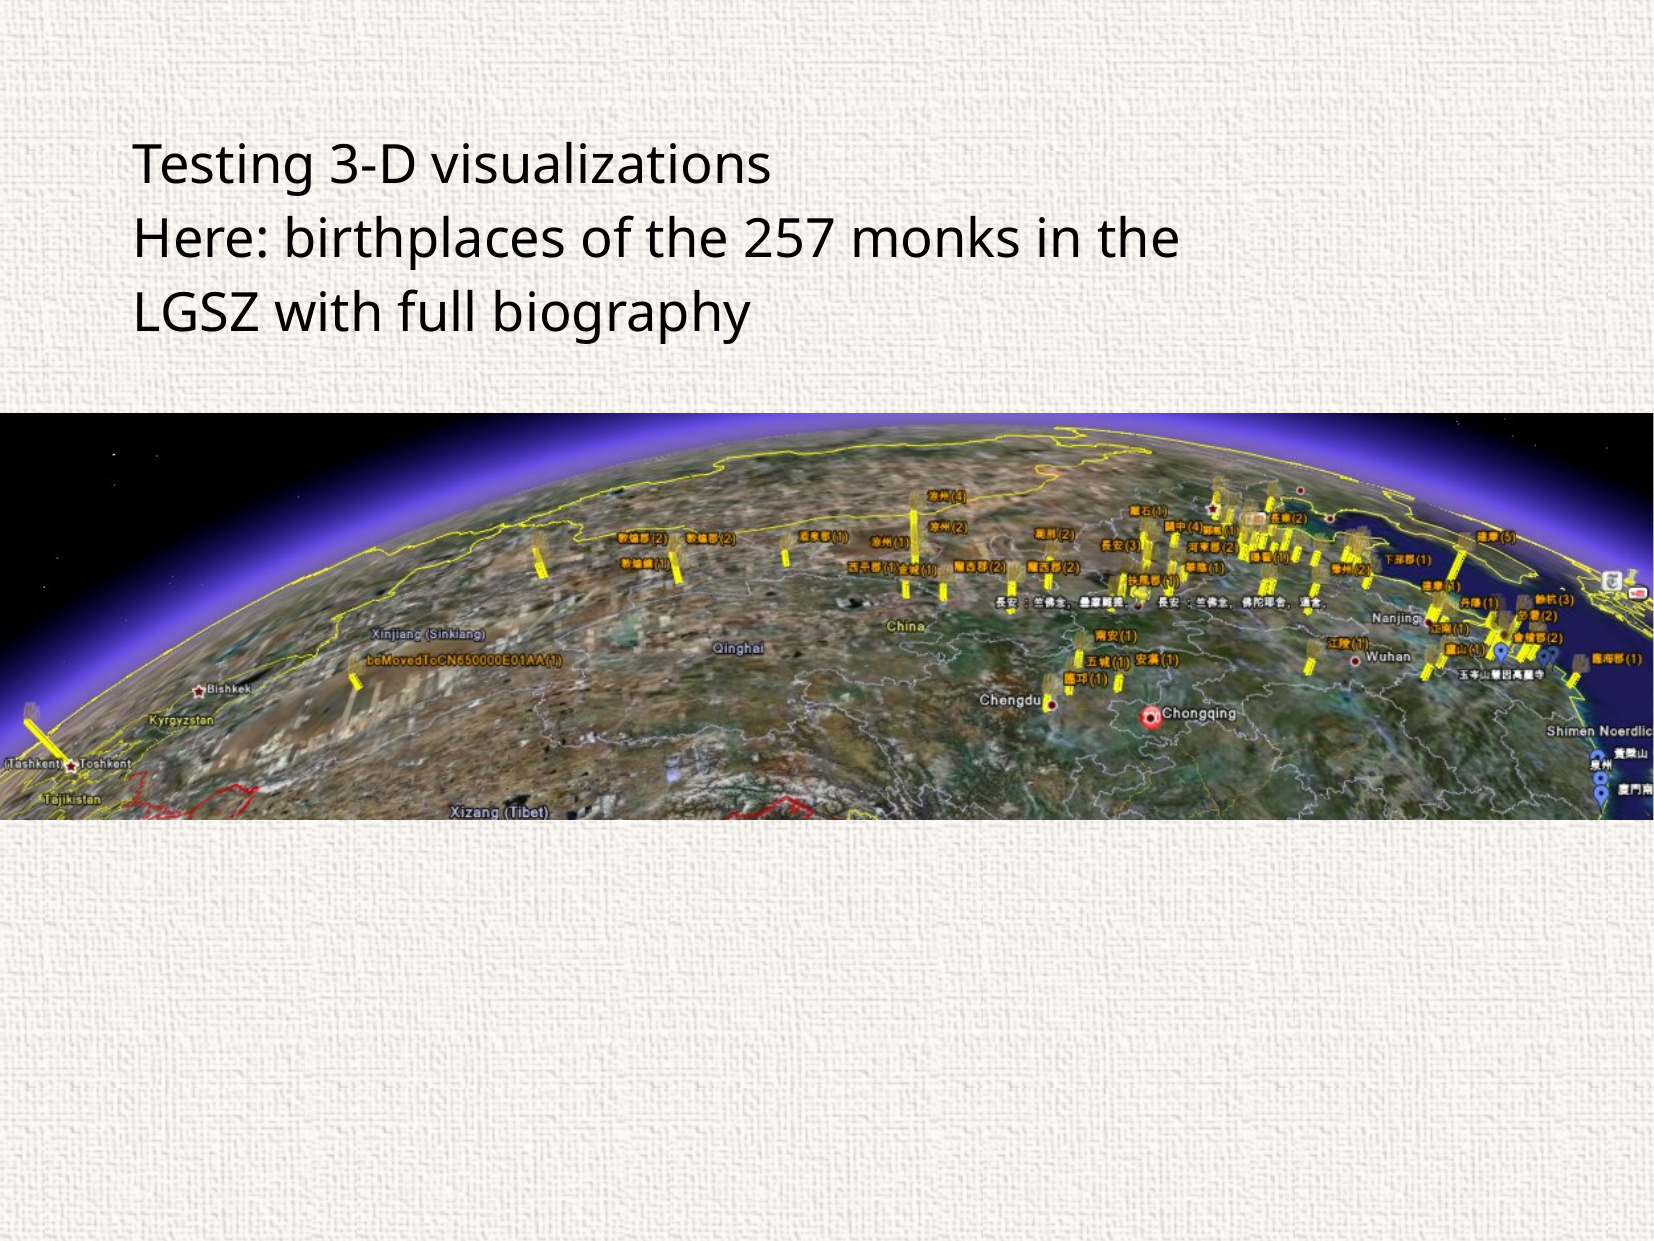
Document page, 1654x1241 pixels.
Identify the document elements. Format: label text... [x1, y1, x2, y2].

text_box Testing 3-D visualizations Here: birthplaces of the 257 monks in the LGSZ with full biography [118, 118, 1270, 352]
picture [0, 0, 1654, 1241]
